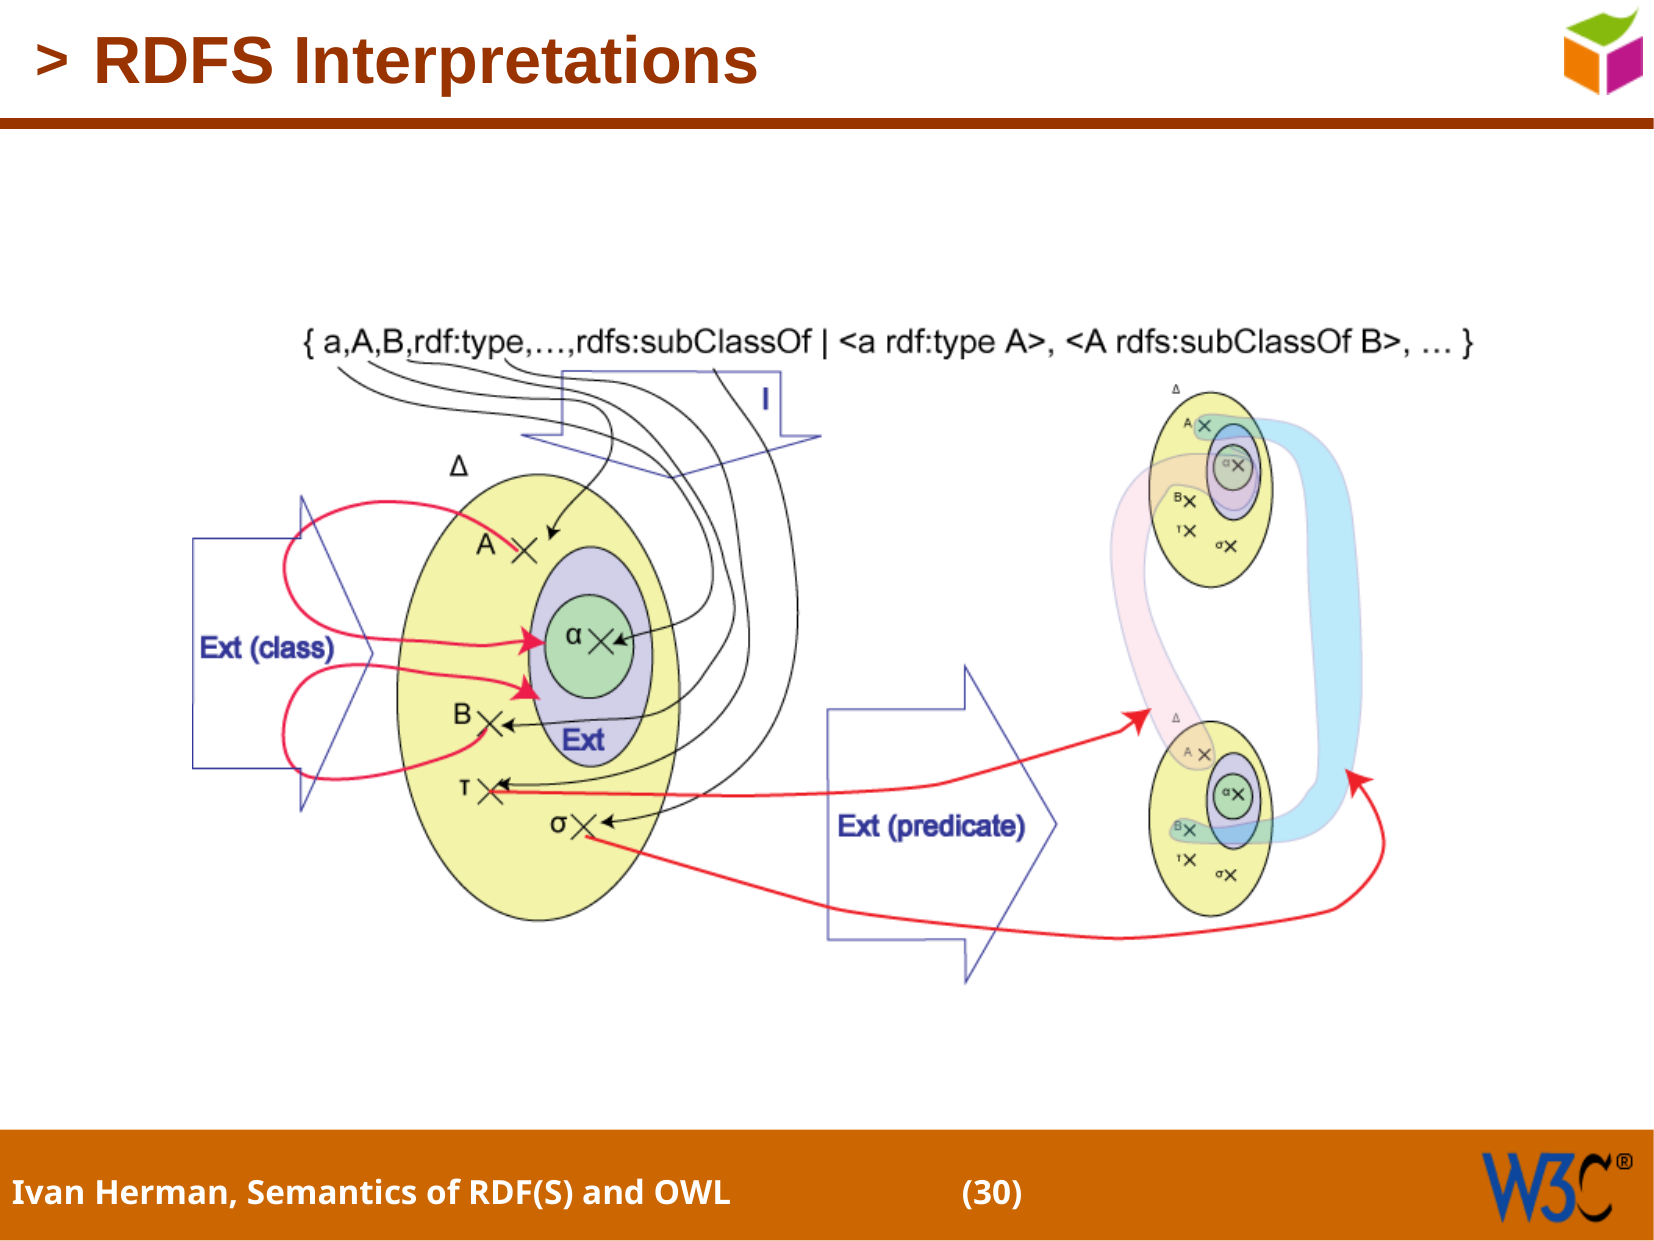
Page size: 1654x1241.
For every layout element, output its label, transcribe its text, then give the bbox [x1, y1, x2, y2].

picture [1564, 5, 1643, 95]
picture [192, 319, 1474, 987]
title RDFS Interpretations [93, 0, 1493, 119]
picture [1477, 1149, 1639, 1228]
